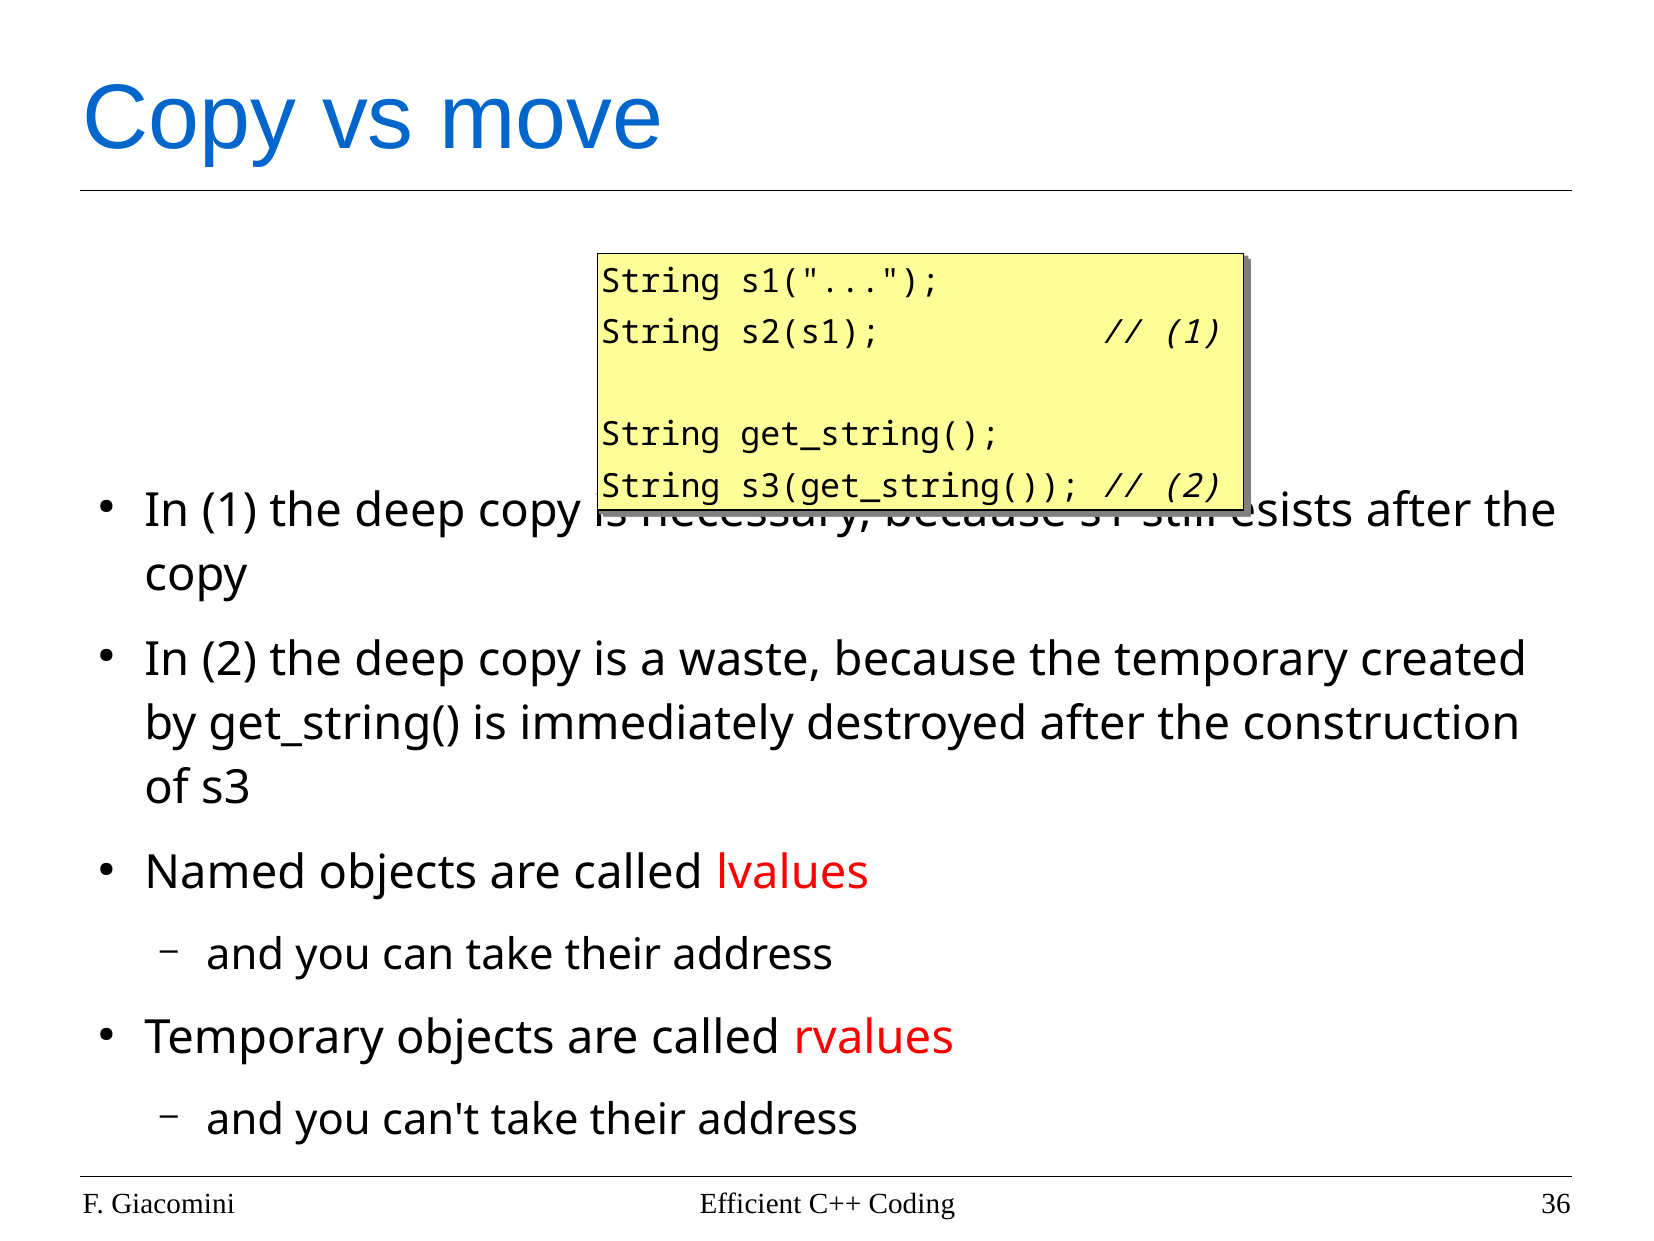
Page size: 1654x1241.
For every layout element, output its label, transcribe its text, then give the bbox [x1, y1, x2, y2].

list In (1) the deep copy is necessary, because s1 still esists after the copy In (2) the deep copy is a waste, because the temporary created by get_string() is immediately destroyed after the construction of s3 Named objects are called lvalues and you can take their address Temporary objects are called rvalues and you can't take their address [82, 475, 1571, 1149]
title Copy vs move [82, 49, 1571, 184]
text_box String s1("..."); String s2(s1); // (1) String get_string(); String s3(get_string()); // (2) [597, 253, 1244, 511]
